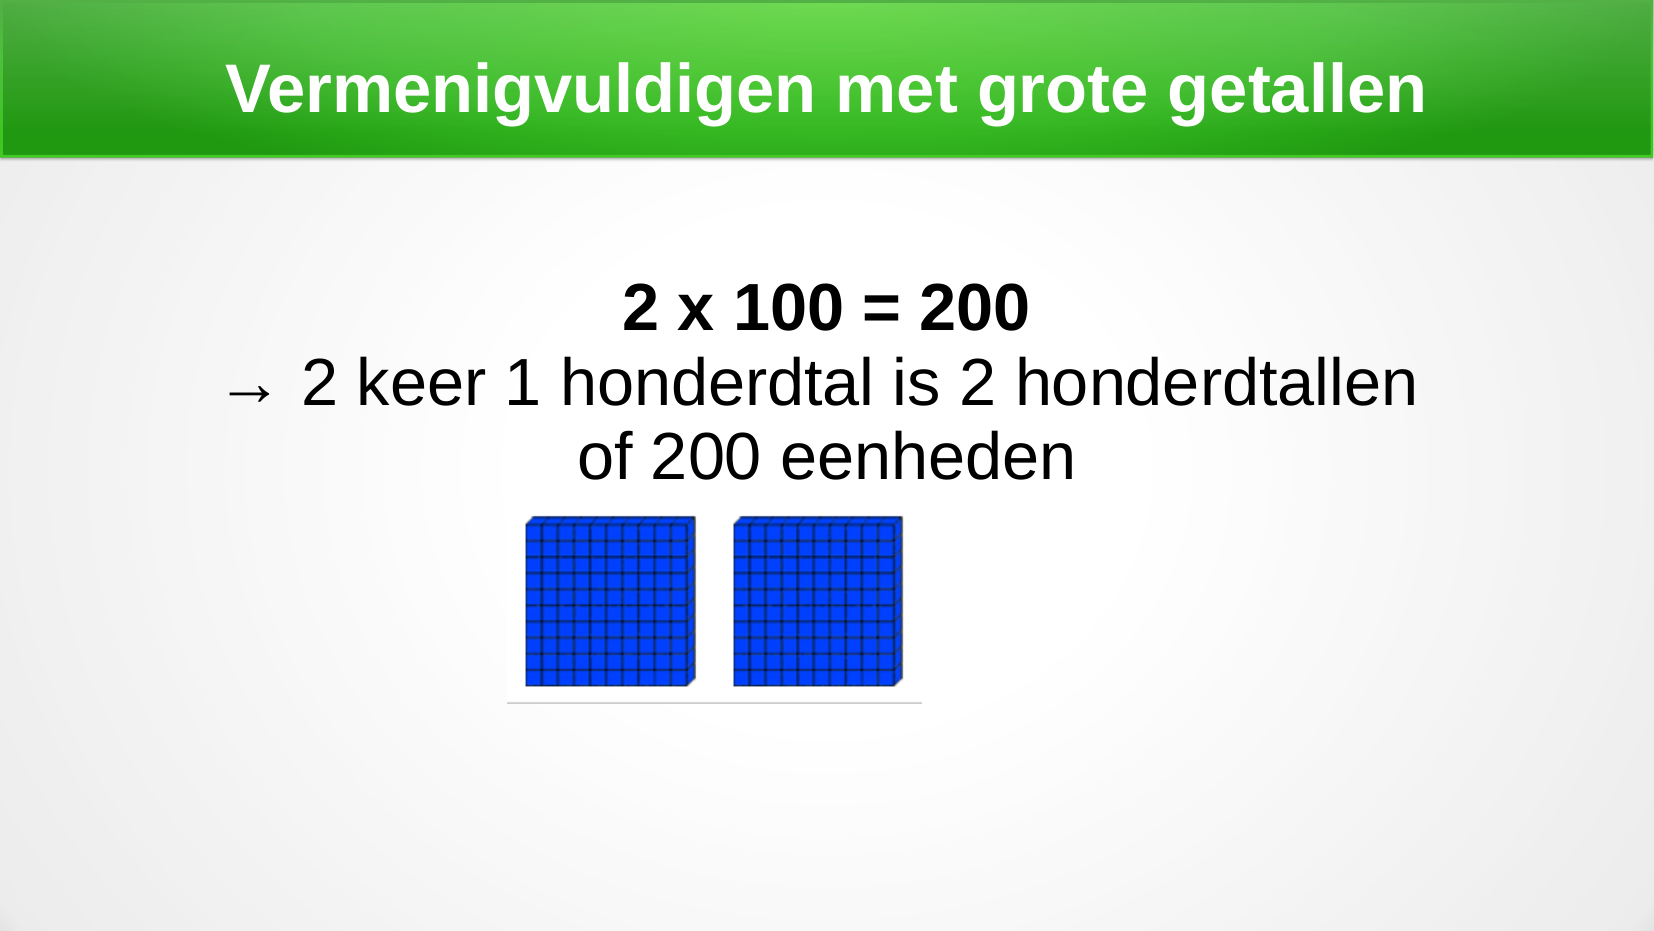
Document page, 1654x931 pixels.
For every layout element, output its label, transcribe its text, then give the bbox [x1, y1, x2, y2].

title Vermenigvuldigen met grote getallen [82, 35, 1571, 142]
picture [507, 507, 922, 704]
subtitle 2 x 100 = 200 → 2 keer 1 honderdtal is 2 honderdtallen of 200 eenheden [82, 224, 1571, 764]
